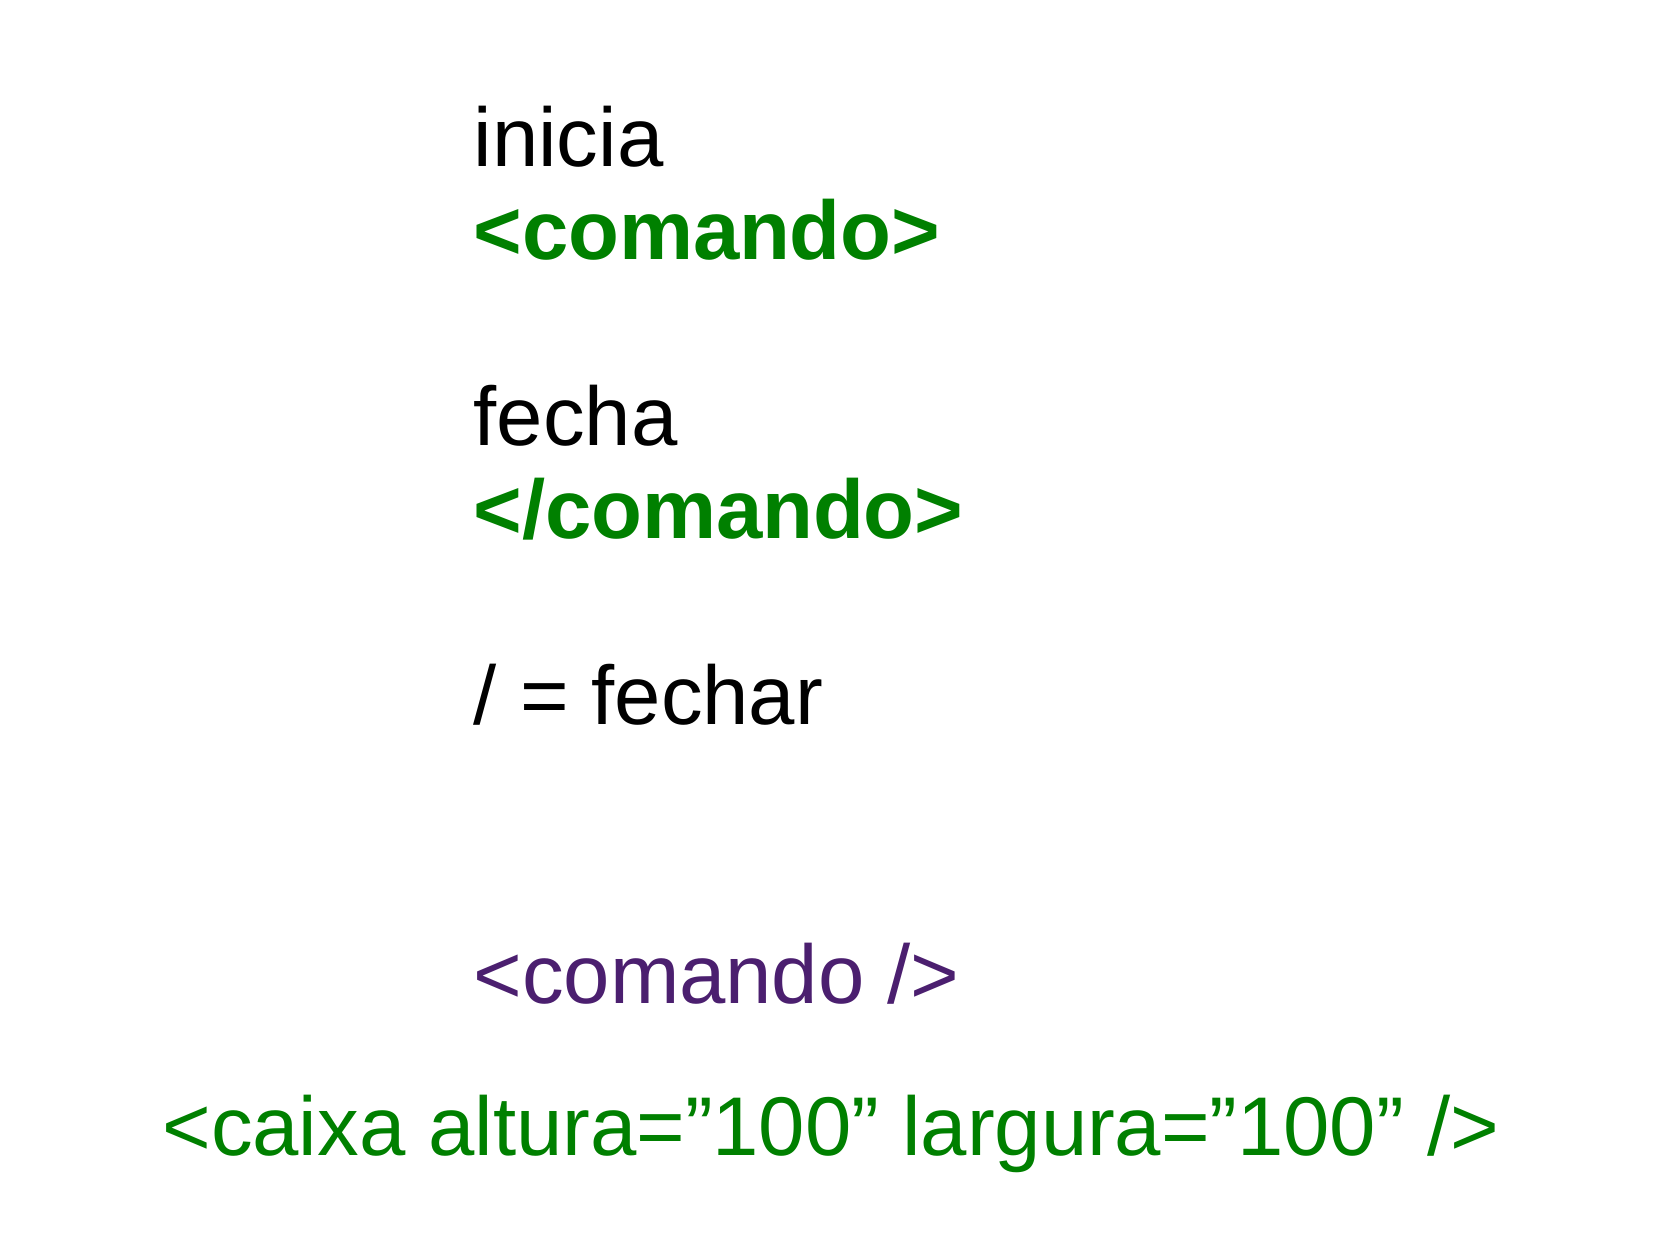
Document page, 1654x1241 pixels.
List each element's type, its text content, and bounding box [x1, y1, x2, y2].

text_box inicia <comando> fecha </comando> / = fechar <comando /> [459, 84, 979, 1073]
text_box <caixa altura=”100” largura=”100” /> [147, 1073, 1515, 1182]
